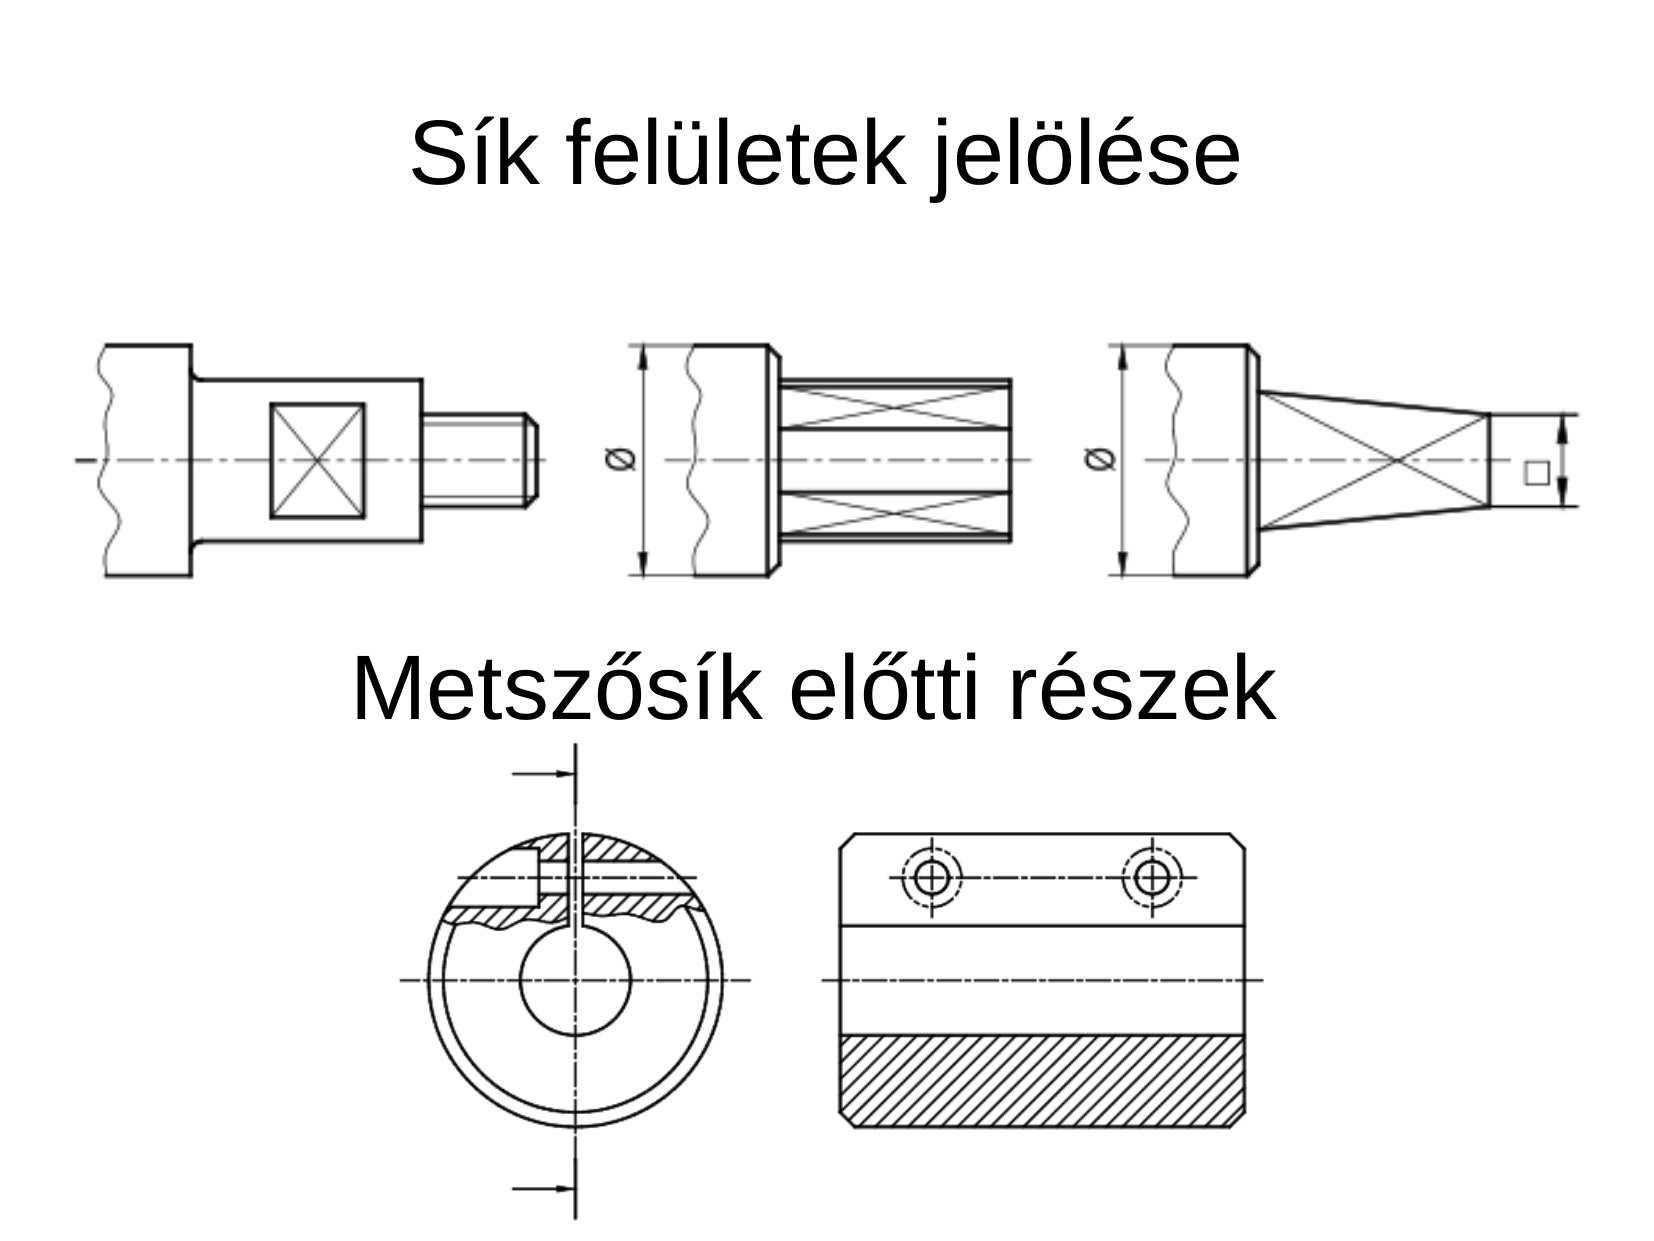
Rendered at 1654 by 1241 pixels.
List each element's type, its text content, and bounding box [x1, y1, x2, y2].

picture [389, 792, 1289, 1237]
title Metszősík előtti részek [70, 584, 1560, 792]
title Sík felületek jelölése [82, 49, 1571, 257]
picture [59, 307, 1595, 646]
